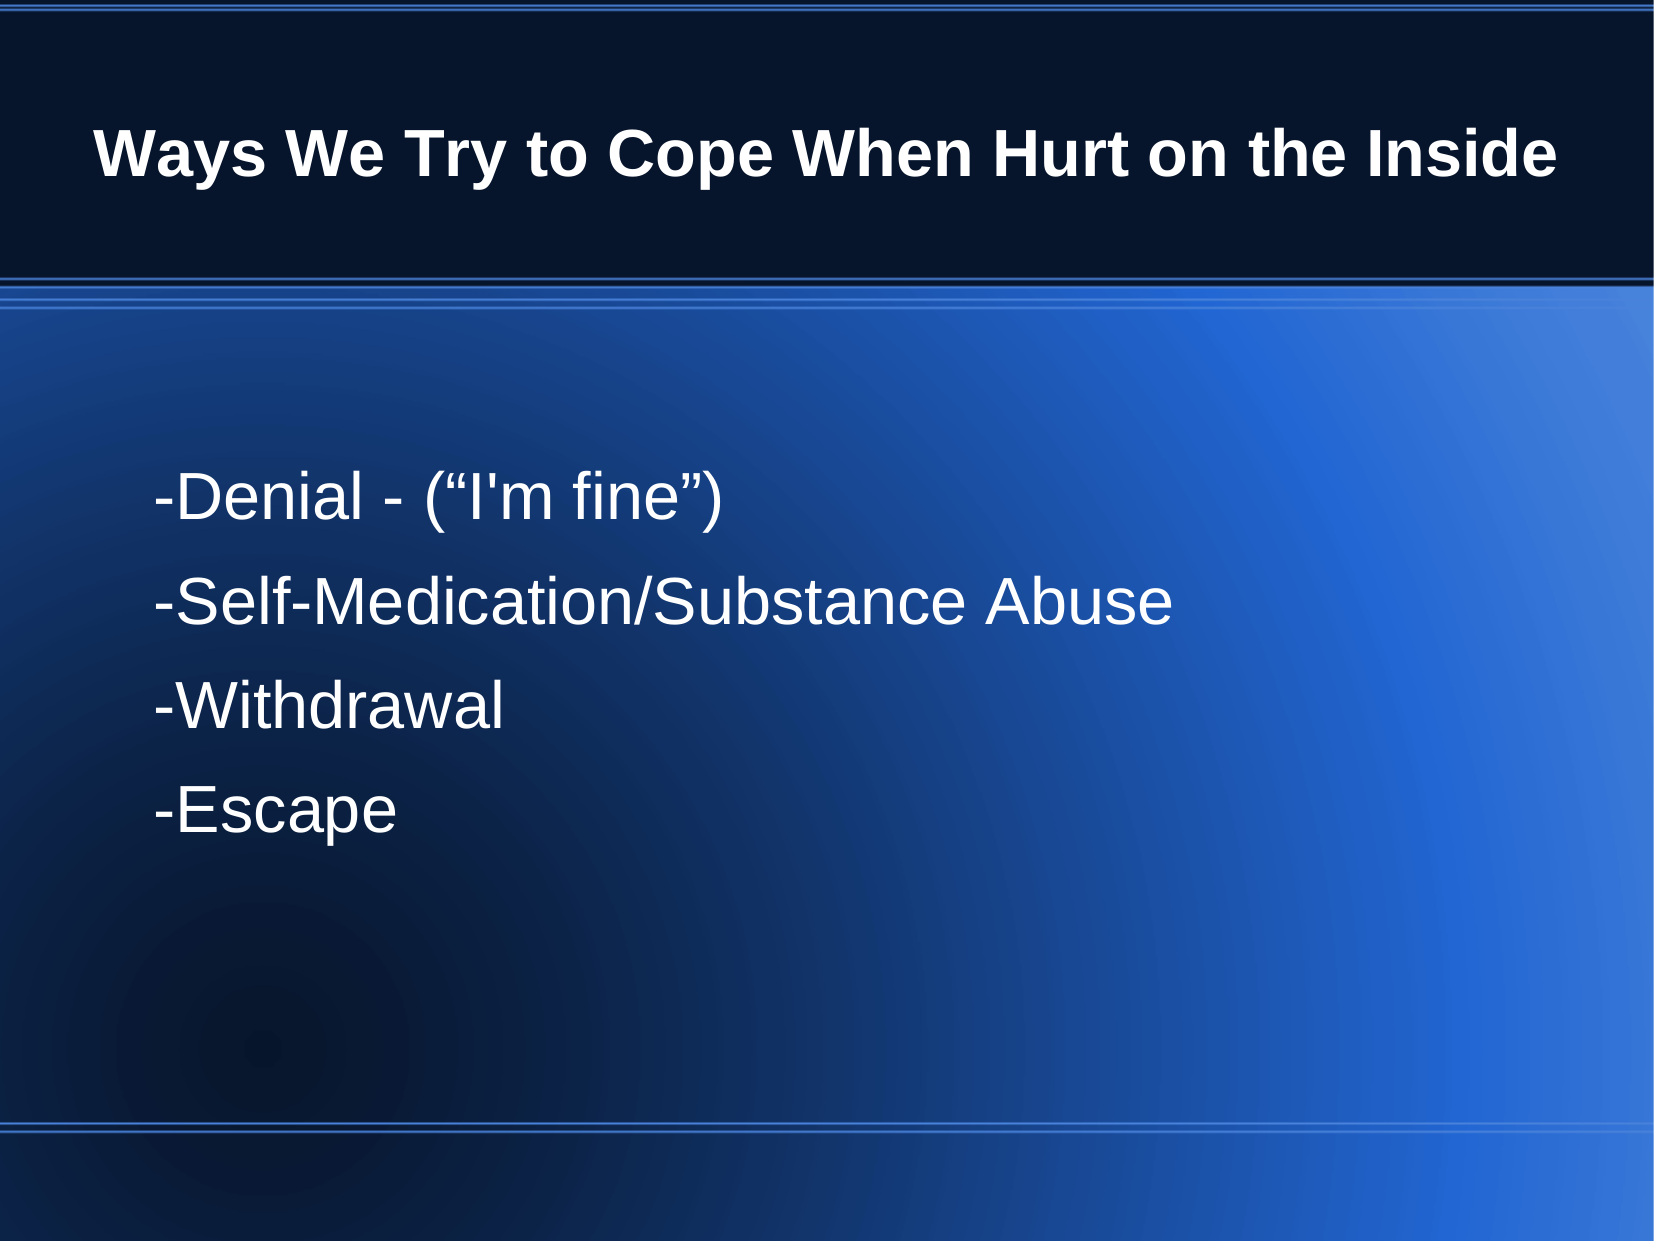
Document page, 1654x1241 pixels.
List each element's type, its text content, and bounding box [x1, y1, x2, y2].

picture [0, 0, 1654, 1241]
list -Denial - (“I'm fine”) -Self-Medication/Substance Abuse -Withdrawal -Escape [82, 355, 1571, 1161]
title Ways We Try to Cope When Hurt on the Inside [82, 49, 1571, 257]
